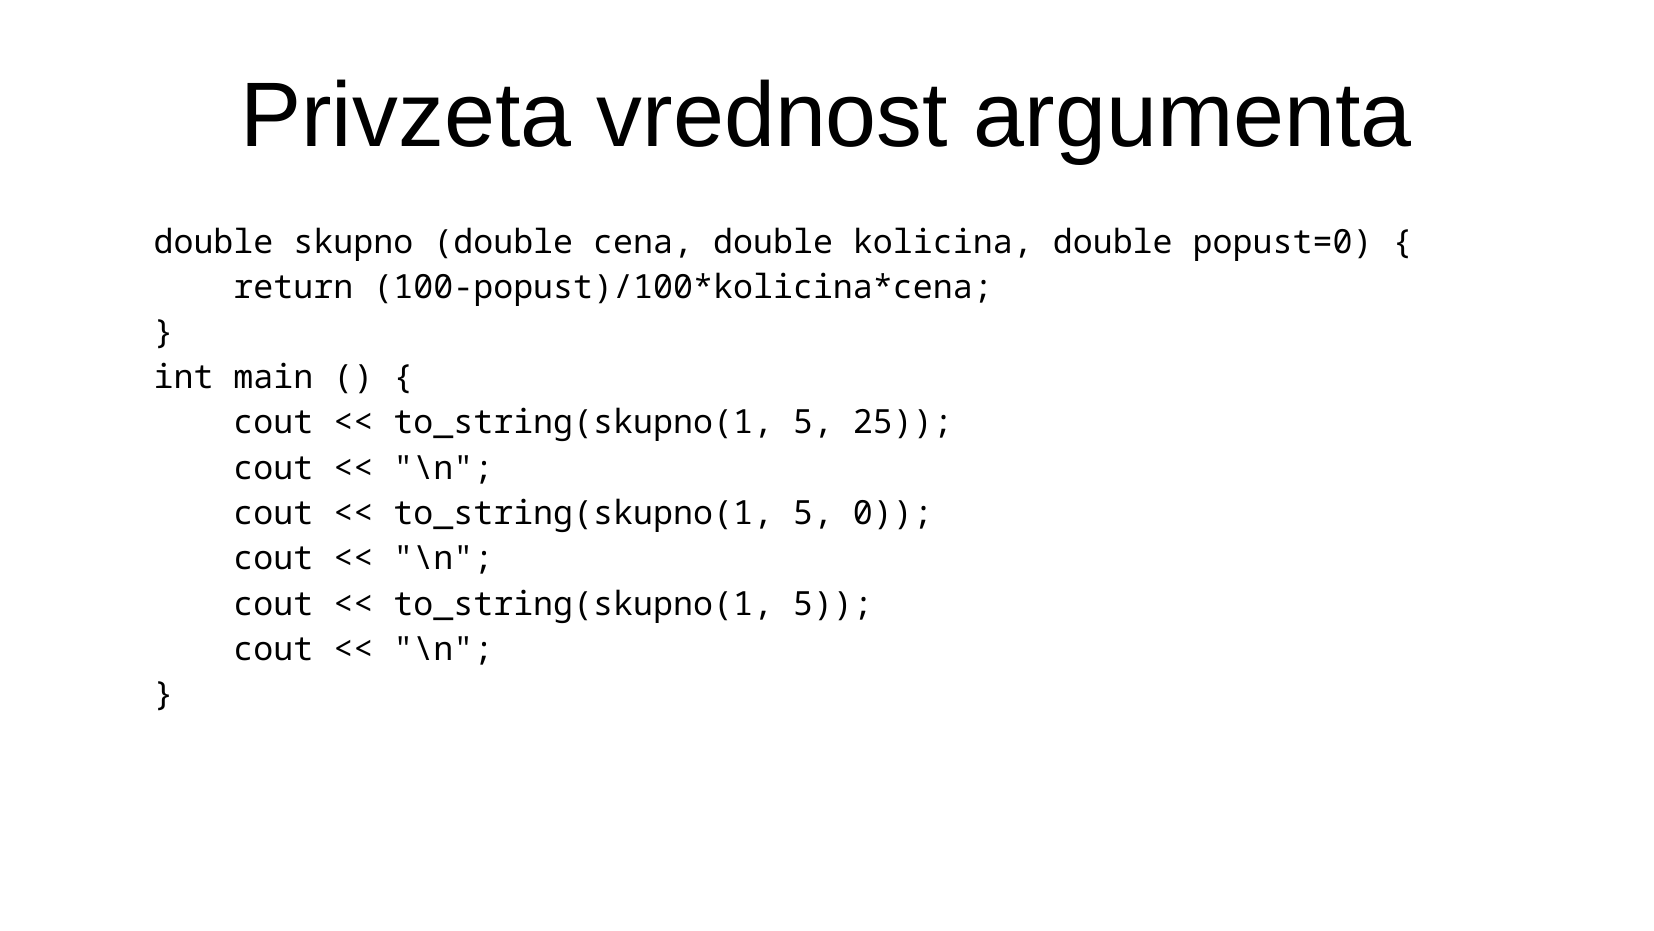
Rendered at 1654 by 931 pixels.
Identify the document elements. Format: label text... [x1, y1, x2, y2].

list double skupno (double cena, double kolicina, double popust=0) { return (100-popust)/100*kolicina*cena; } int main () { cout << to_string(skupno(1, 5, 25)); cout << "\n"; cout << to_string(skupno(1, 5, 0)); cout << "\n"; cout << to_string(skupno(1, 5)); cout << "\n"; } [82, 217, 1571, 758]
title Privzeta vrednost argumenta [82, 37, 1571, 193]
